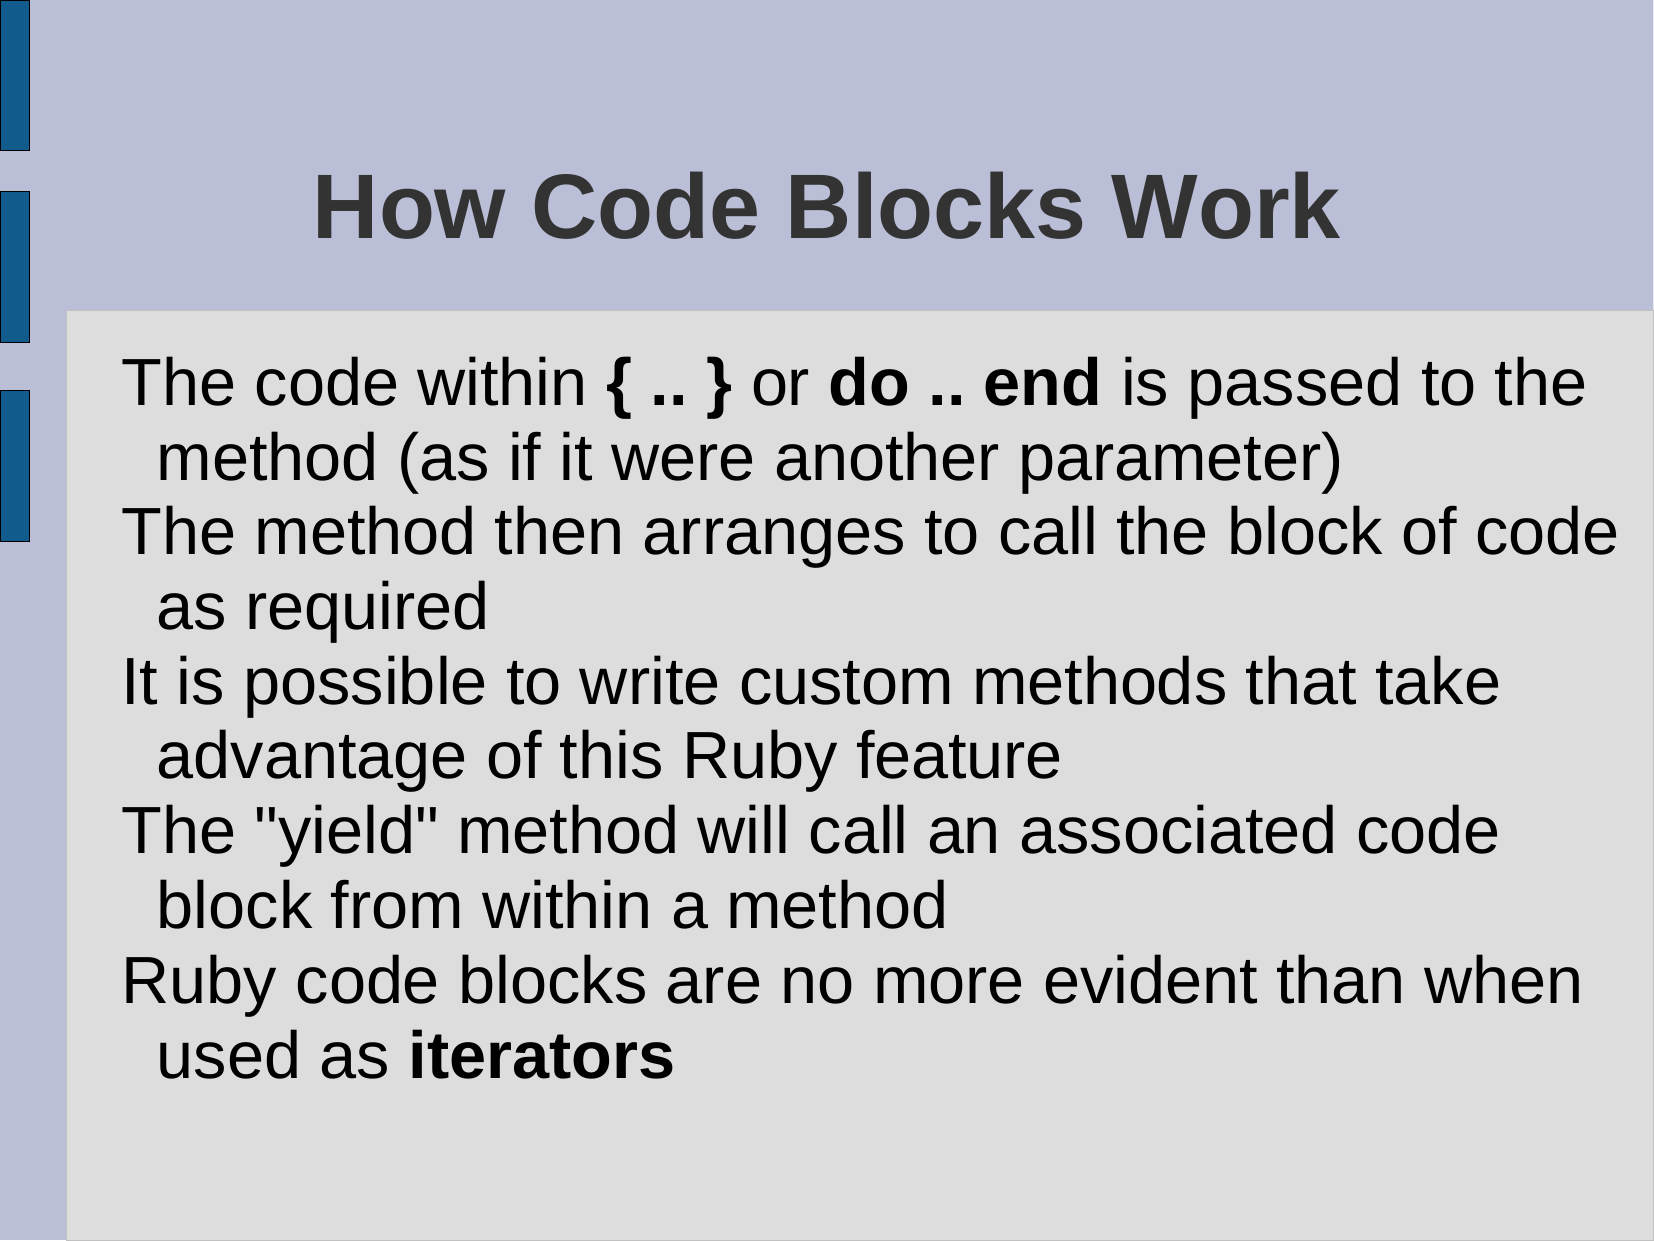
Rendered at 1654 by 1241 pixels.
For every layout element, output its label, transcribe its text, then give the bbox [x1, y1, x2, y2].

list The code within { .. } or do .. end is passed to the method (as if it were another parameter) The method then arranges to call the block of code as required It is possible to write custom methods that take advantage of this Ruby feature The "yield" method will call an associated code block from within a method Ruby code blocks are no more evident than when used as iterators [121, 344, 1624, 1182]
title How Code Blocks Work [121, 102, 1534, 311]
